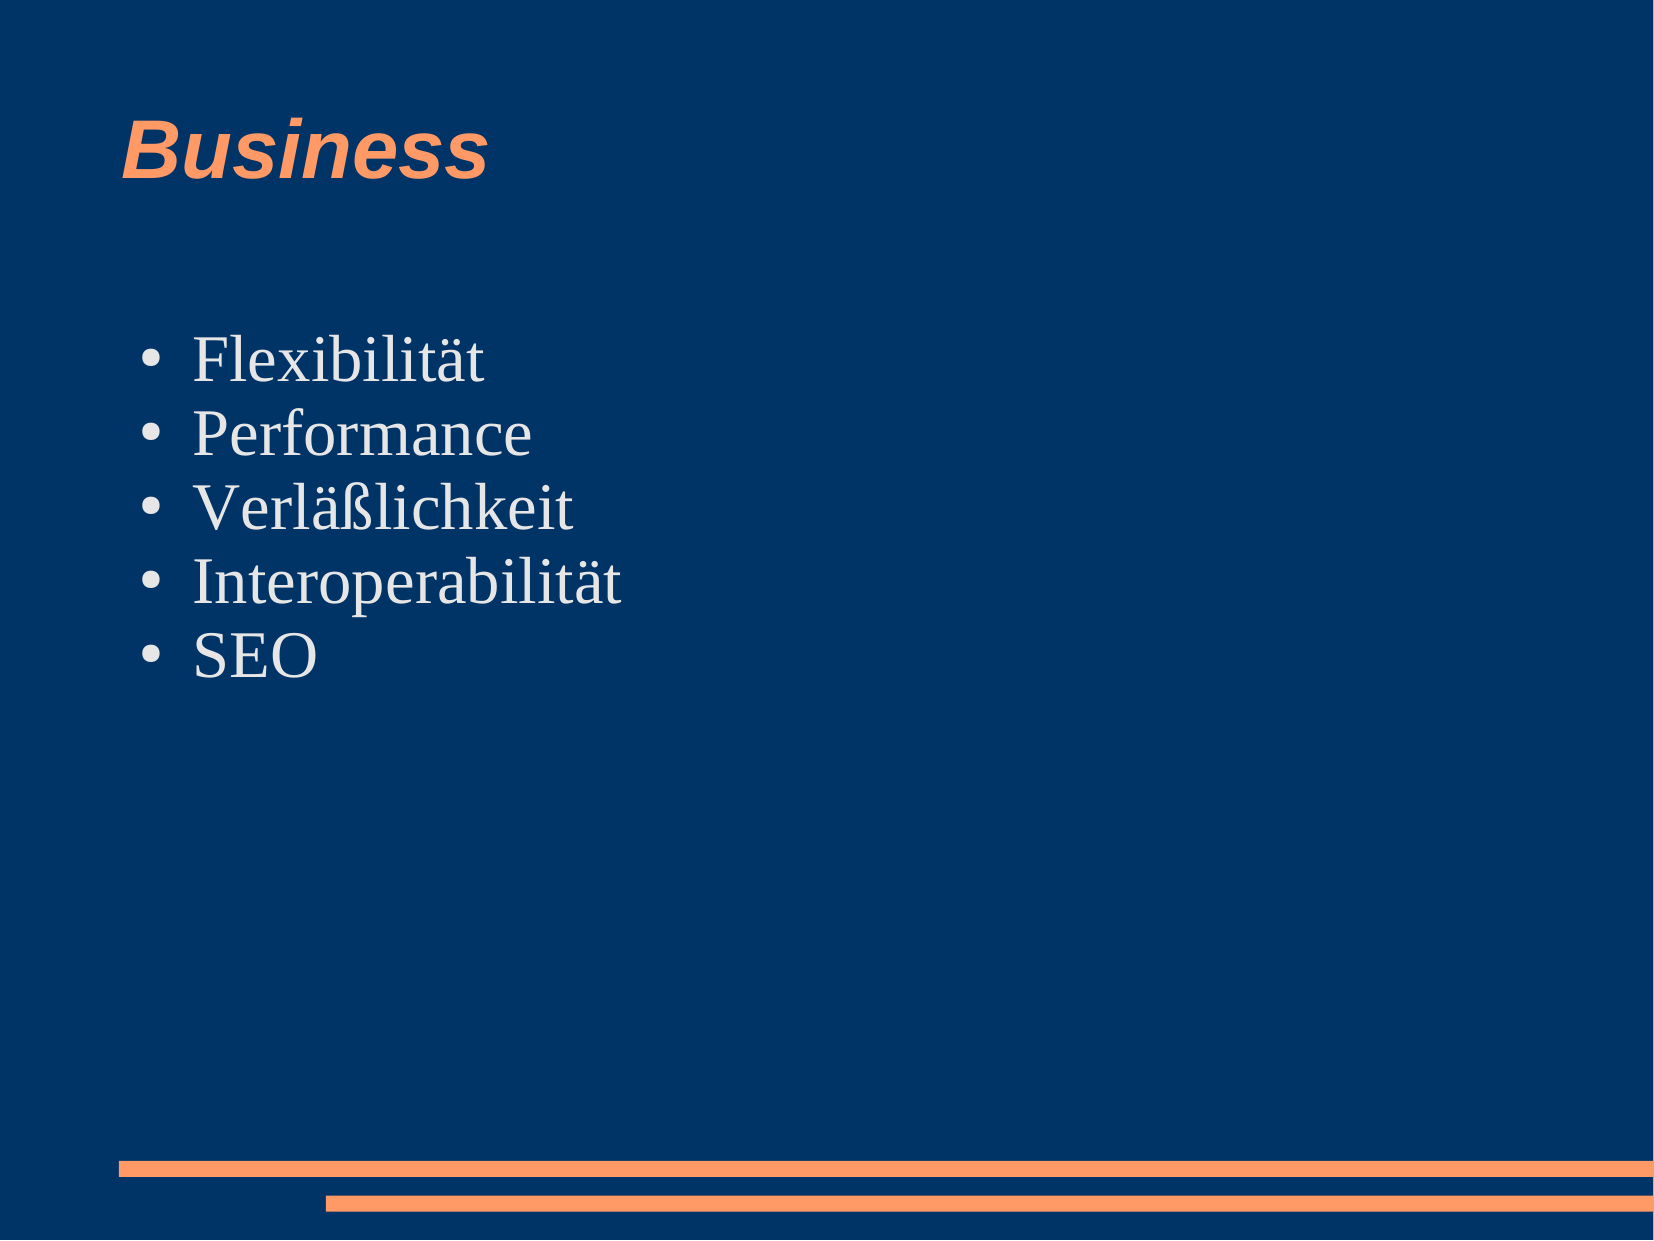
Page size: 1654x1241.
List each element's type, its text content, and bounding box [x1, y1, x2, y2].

list Flexibilität Performance Verläßlichkeit Interoperabilität SEO [121, 322, 1561, 1118]
title Business [121, 46, 1534, 254]
